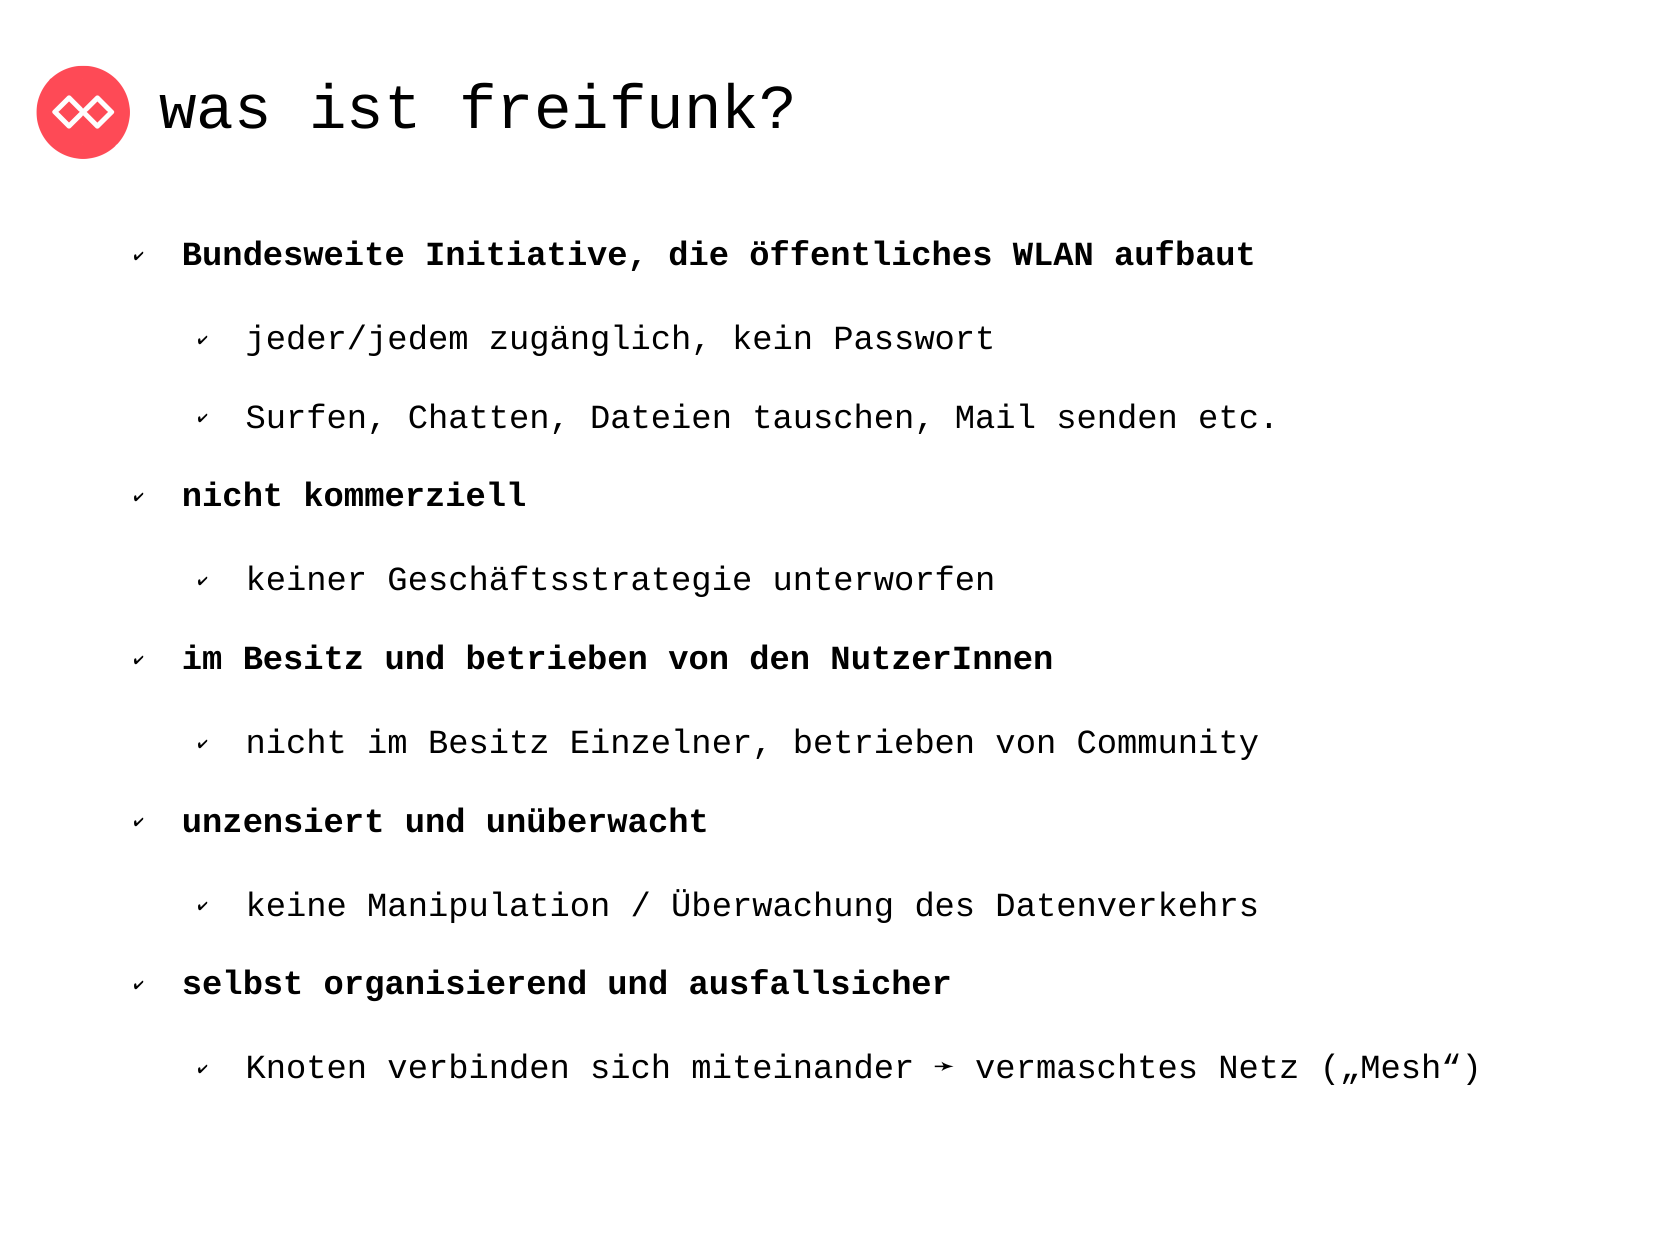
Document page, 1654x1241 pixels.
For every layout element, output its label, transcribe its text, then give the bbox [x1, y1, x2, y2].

picture [17, 46, 149, 178]
list Bundesweite Initiative, die öffentliches WLAN aufbaut jeder/jedem zugänglich, kein Passwort Surfen, Chatten, Dateien tauschen, Mail senden etc. nicht kommerziell keiner Geschäftsstrategie unterworfen im Besitz und betrieben von den NutzerInnen nicht im Besitz Einzelner, betrieben von Community unzensiert und unüberwacht keine Manipulation / Überwachung des Datenverkehrs selbst organisierend und ausfallsicher Knoten verbinden sich miteinander ➛ vermaschtes Netz („Mesh“) [118, 218, 1571, 1093]
title was ist freifunk? [159, 15, 1648, 208]
